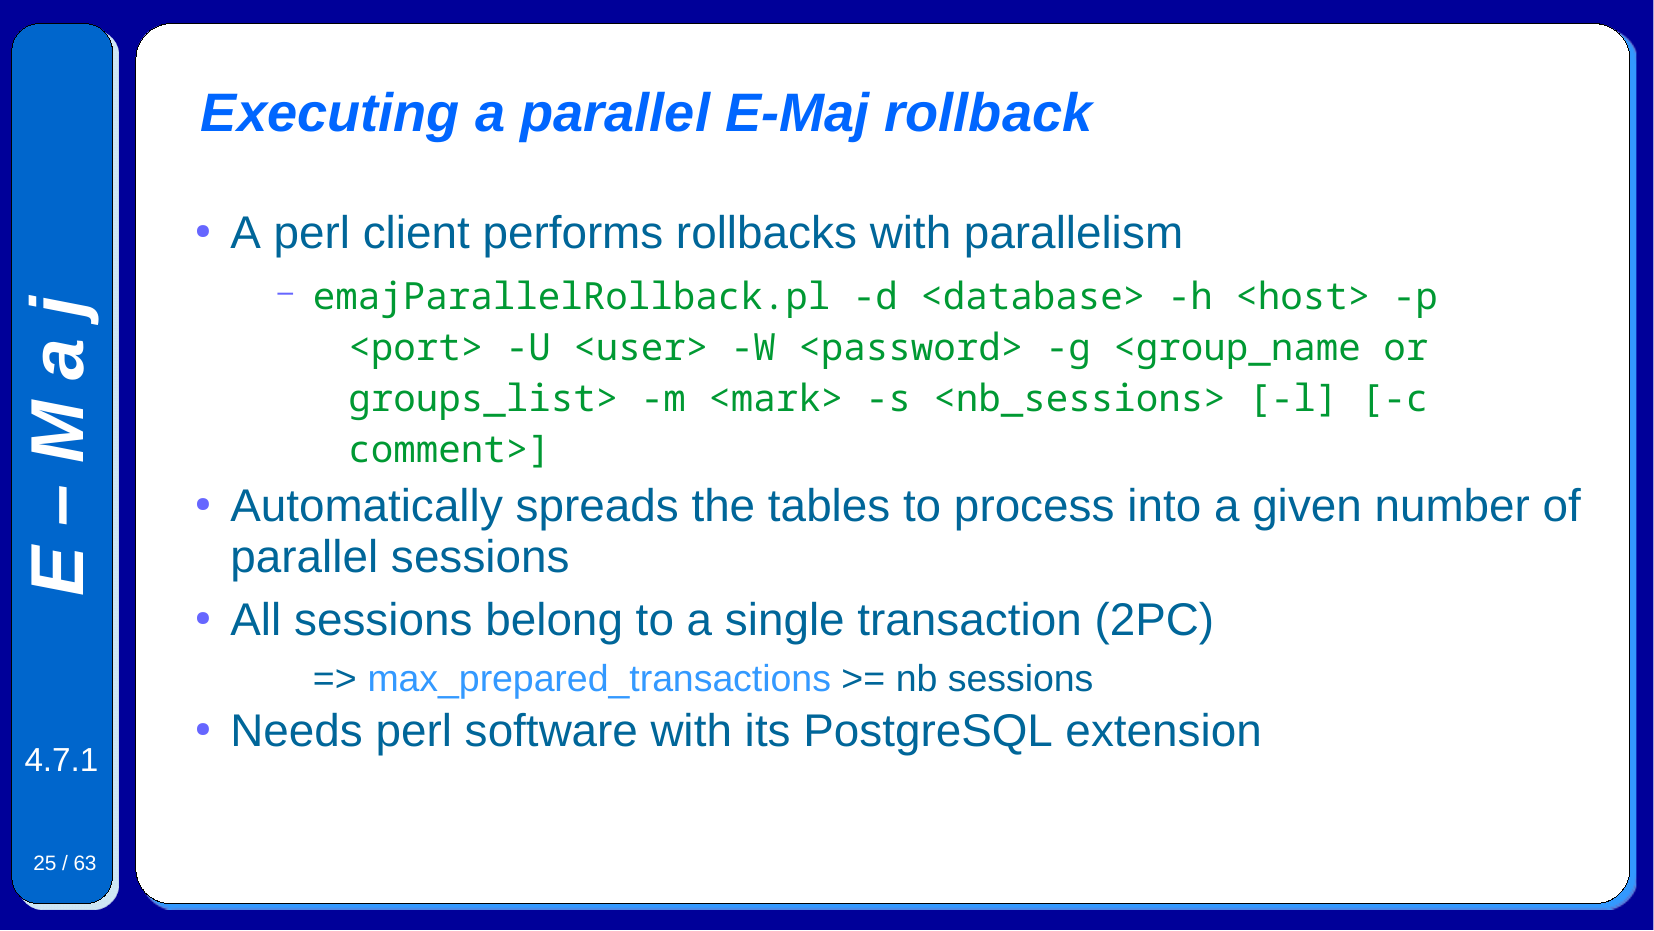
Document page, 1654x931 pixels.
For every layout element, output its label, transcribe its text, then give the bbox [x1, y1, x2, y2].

list A perl client performs rollbacks with parallelism emajParallelRollback.pl -d <database> -h <host> -p <port> -U <user> -W <password> -g <group_name or groups_list> -m <mark> -s <nb_sessions> [-l] [-c comment>] Automatically spreads the tables to process into a given number of parallel sessions All sessions belong to a single transaction (2PC) => max_prepared_transactions >= nb sessions Needs perl software with its PostgreSQL extension [177, 206, 1587, 827]
title Executing a parallel E-Maj rollback [200, 34, 1575, 191]
